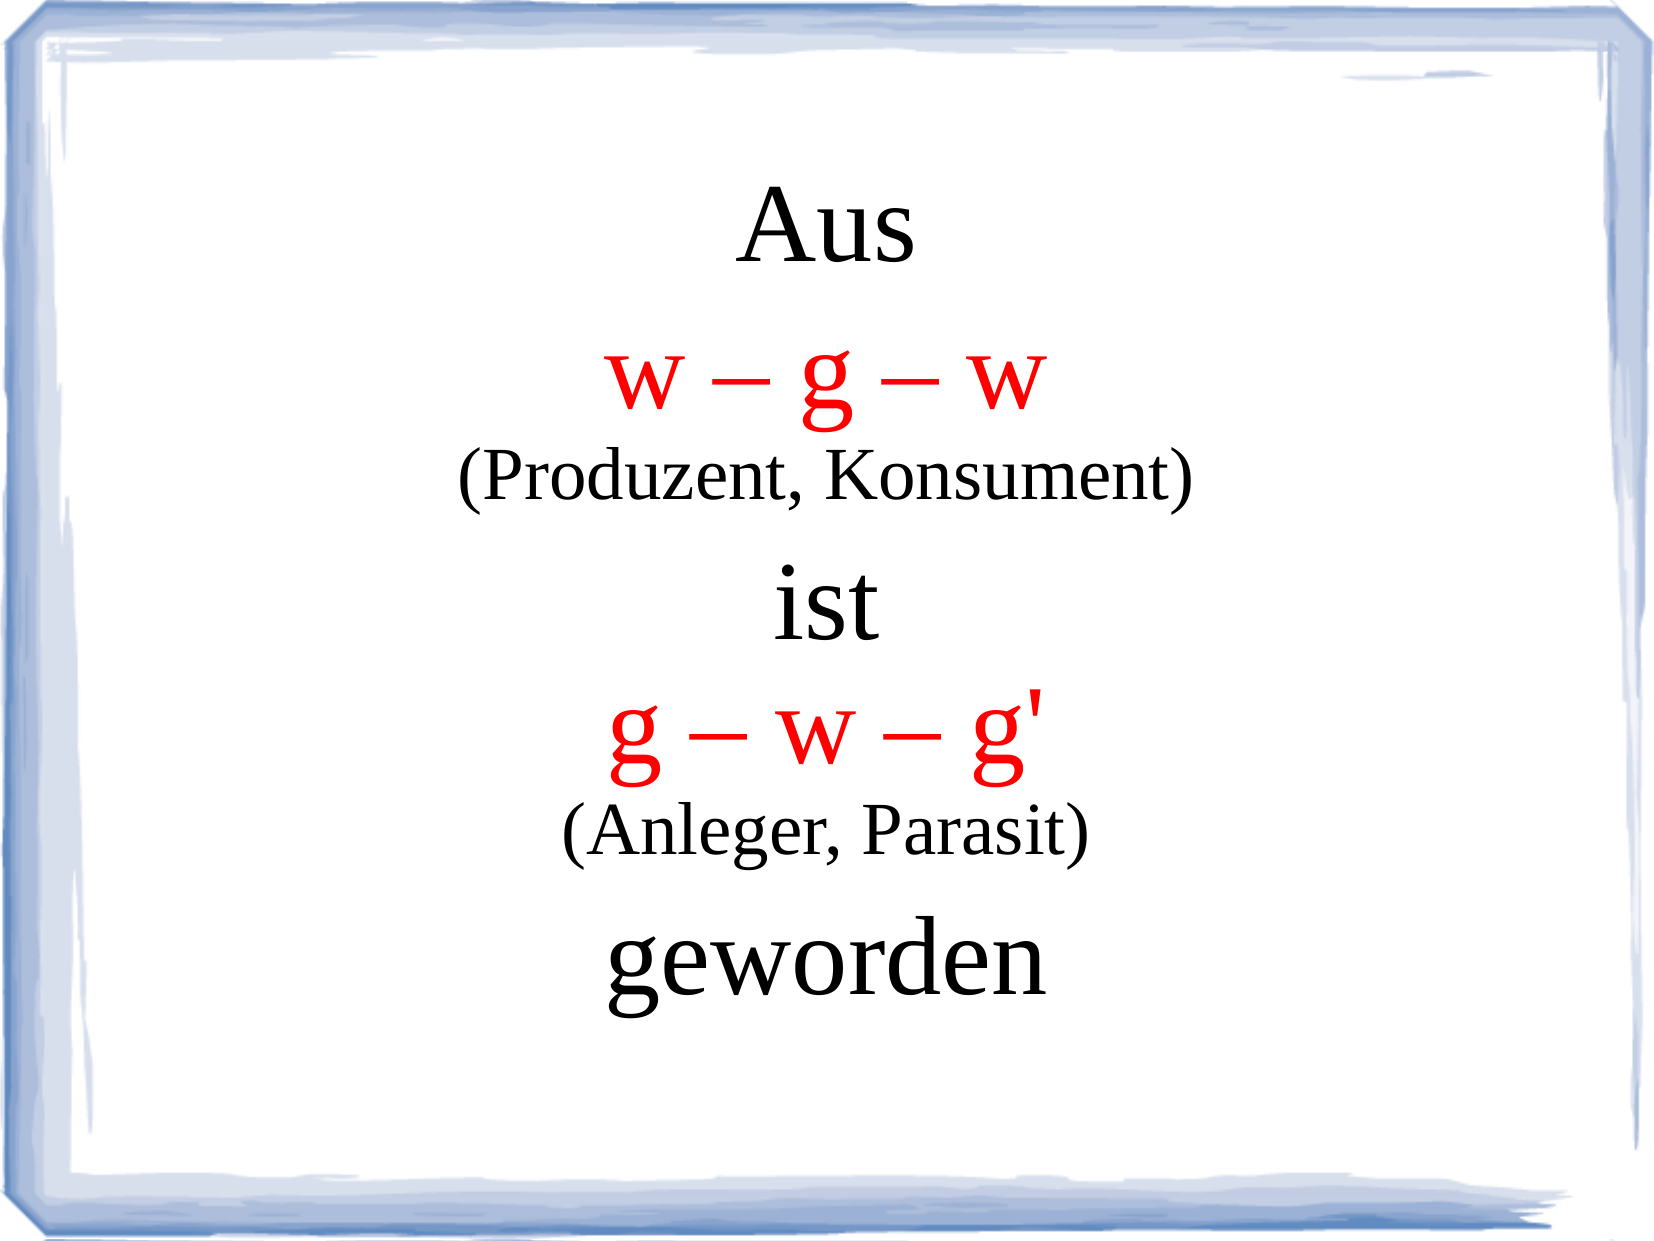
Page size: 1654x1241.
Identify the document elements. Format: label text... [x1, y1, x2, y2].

text_box Aus w – g – w (Produzent, Konsument) ist g – w – g' (Anleger, Parasit) geworden [442, 153, 1270, 1026]
picture [0, 0, 1654, 1241]
